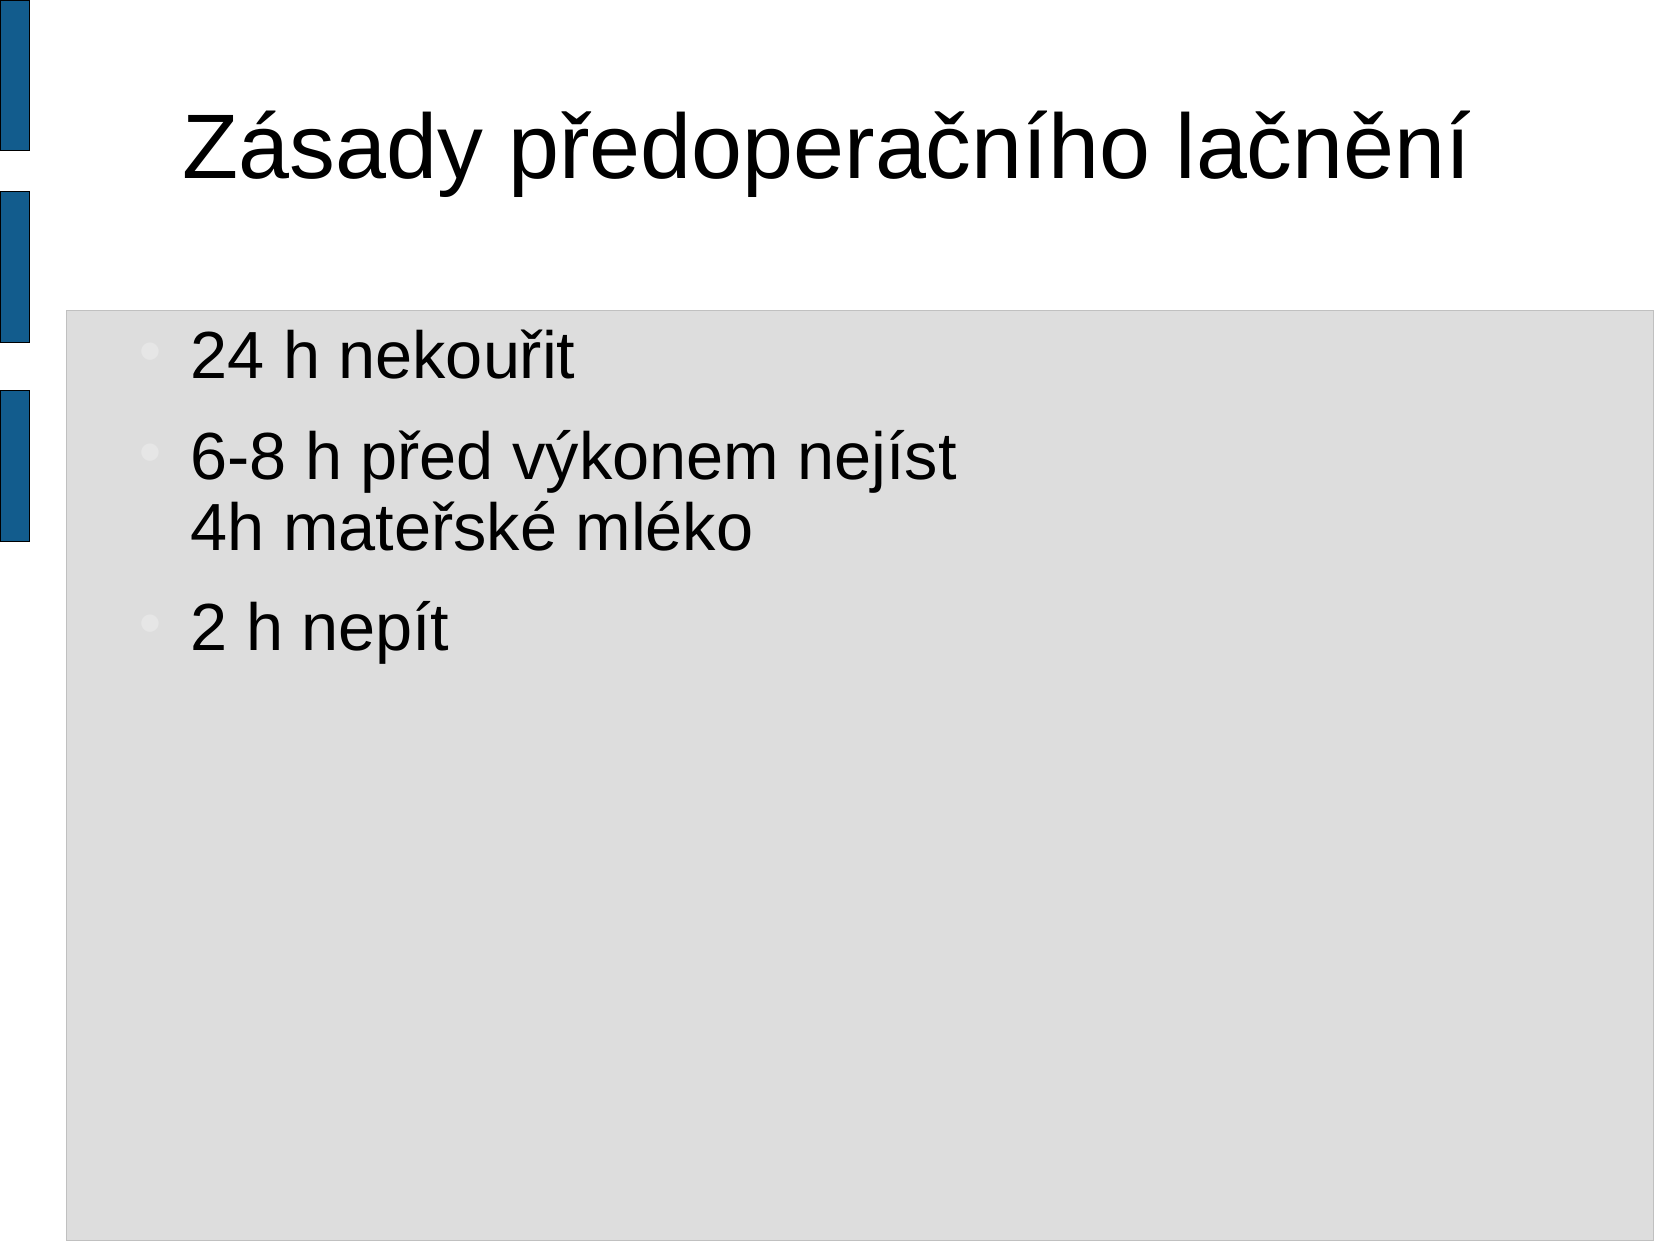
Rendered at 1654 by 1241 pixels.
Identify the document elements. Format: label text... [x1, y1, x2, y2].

title Zásady předoperačního lačnění [121, 46, 1534, 254]
list 24 h nekouřit 6-8 h před výkonem nejíst 4h mateřské mléko 2 h nepít [121, 322, 1561, 1133]
